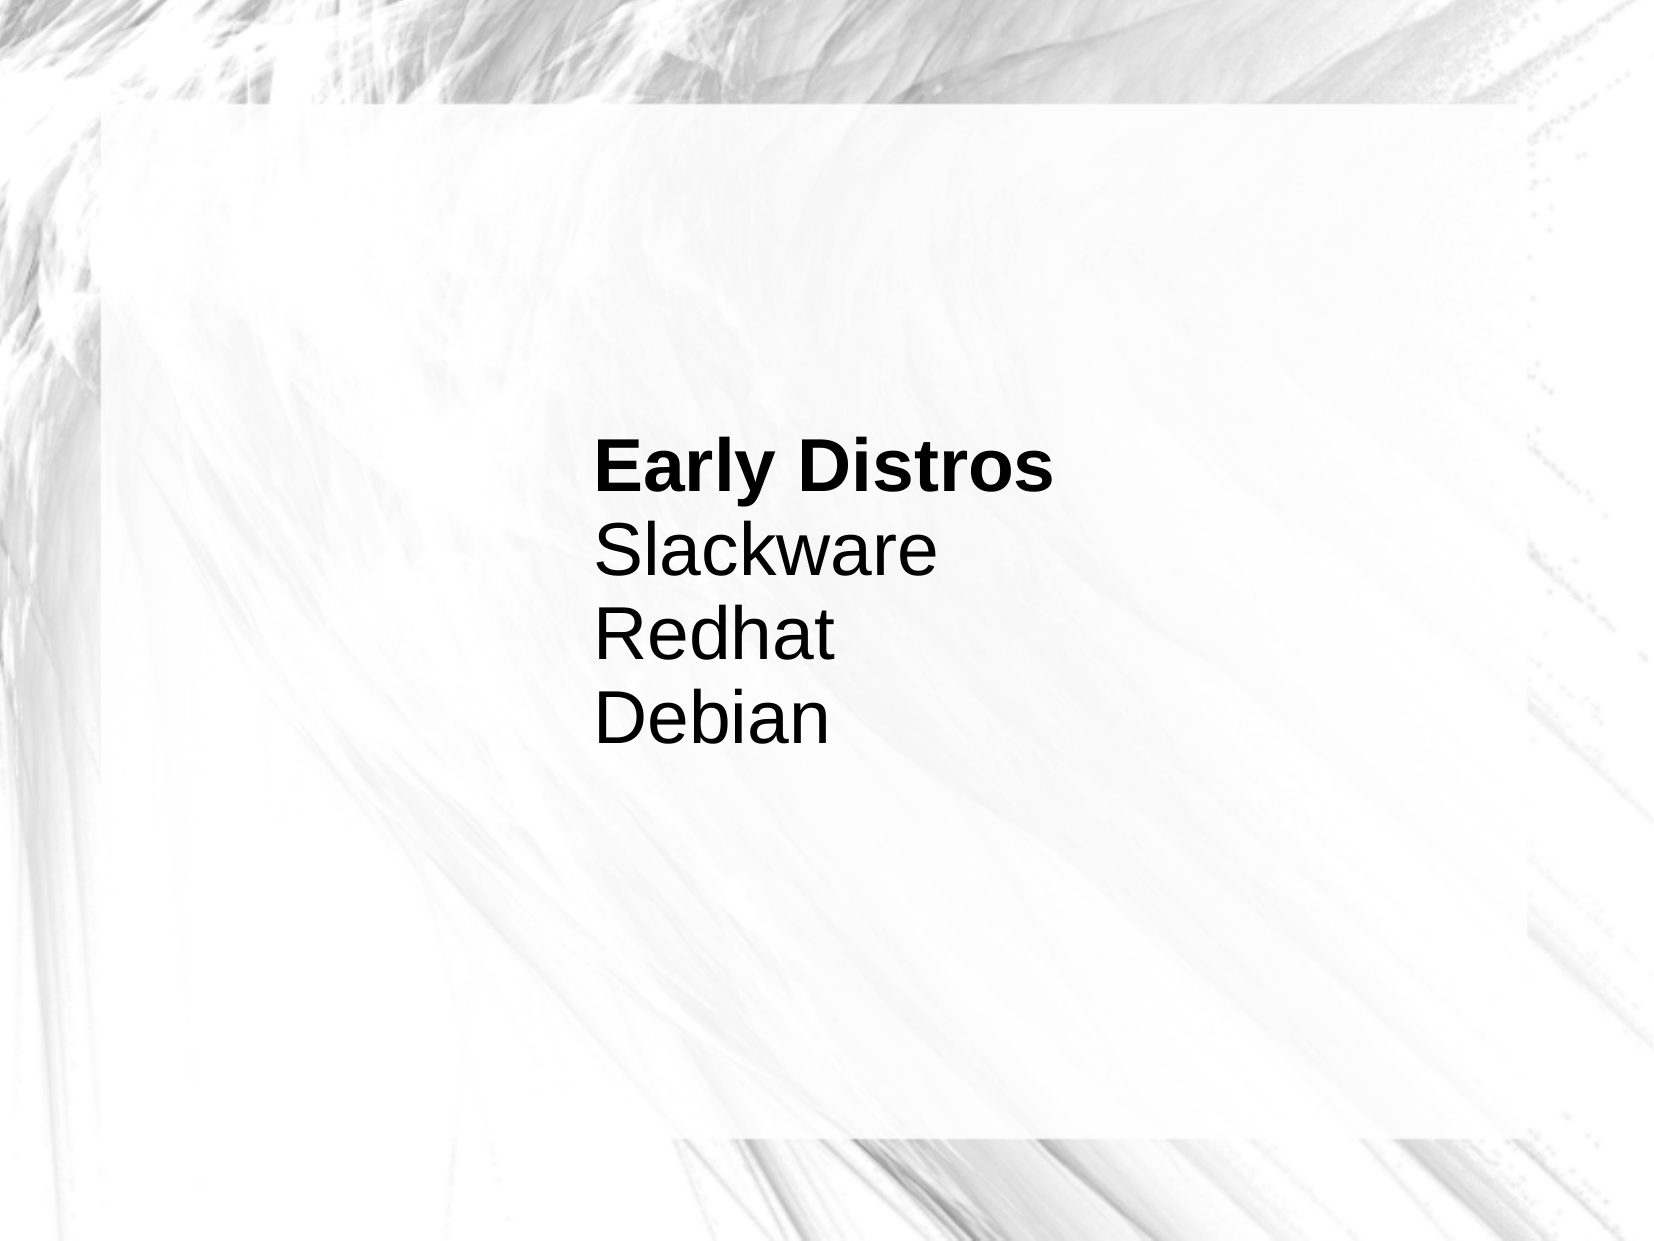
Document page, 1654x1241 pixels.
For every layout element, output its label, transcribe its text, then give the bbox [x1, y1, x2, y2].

text_box Early Distros Slackware Redhat Debian [578, 416, 1071, 732]
picture [0, 0, 1654, 1241]
